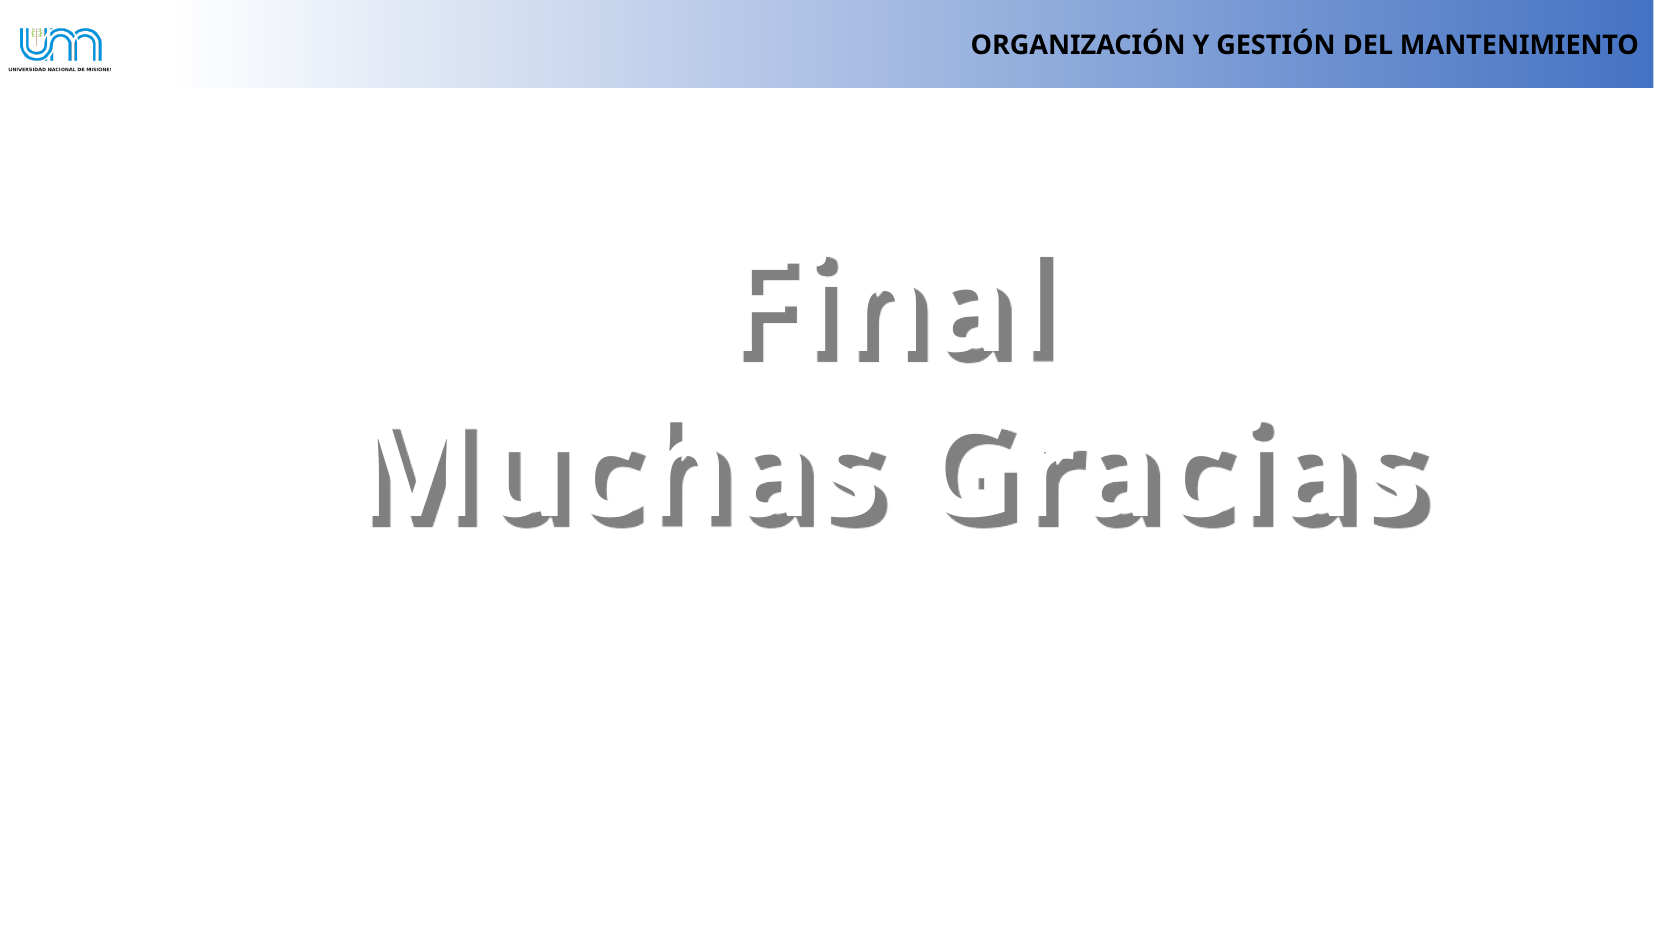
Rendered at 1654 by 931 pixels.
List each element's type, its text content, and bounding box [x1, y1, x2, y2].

text_box ORGANIZACIÓN Y GESTIÓN DEL MANTENIMIENTO [111, 0, 1654, 88]
text_box Final Muchas Gracias [177, 206, 1595, 803]
picture [0, 12, 111, 88]
